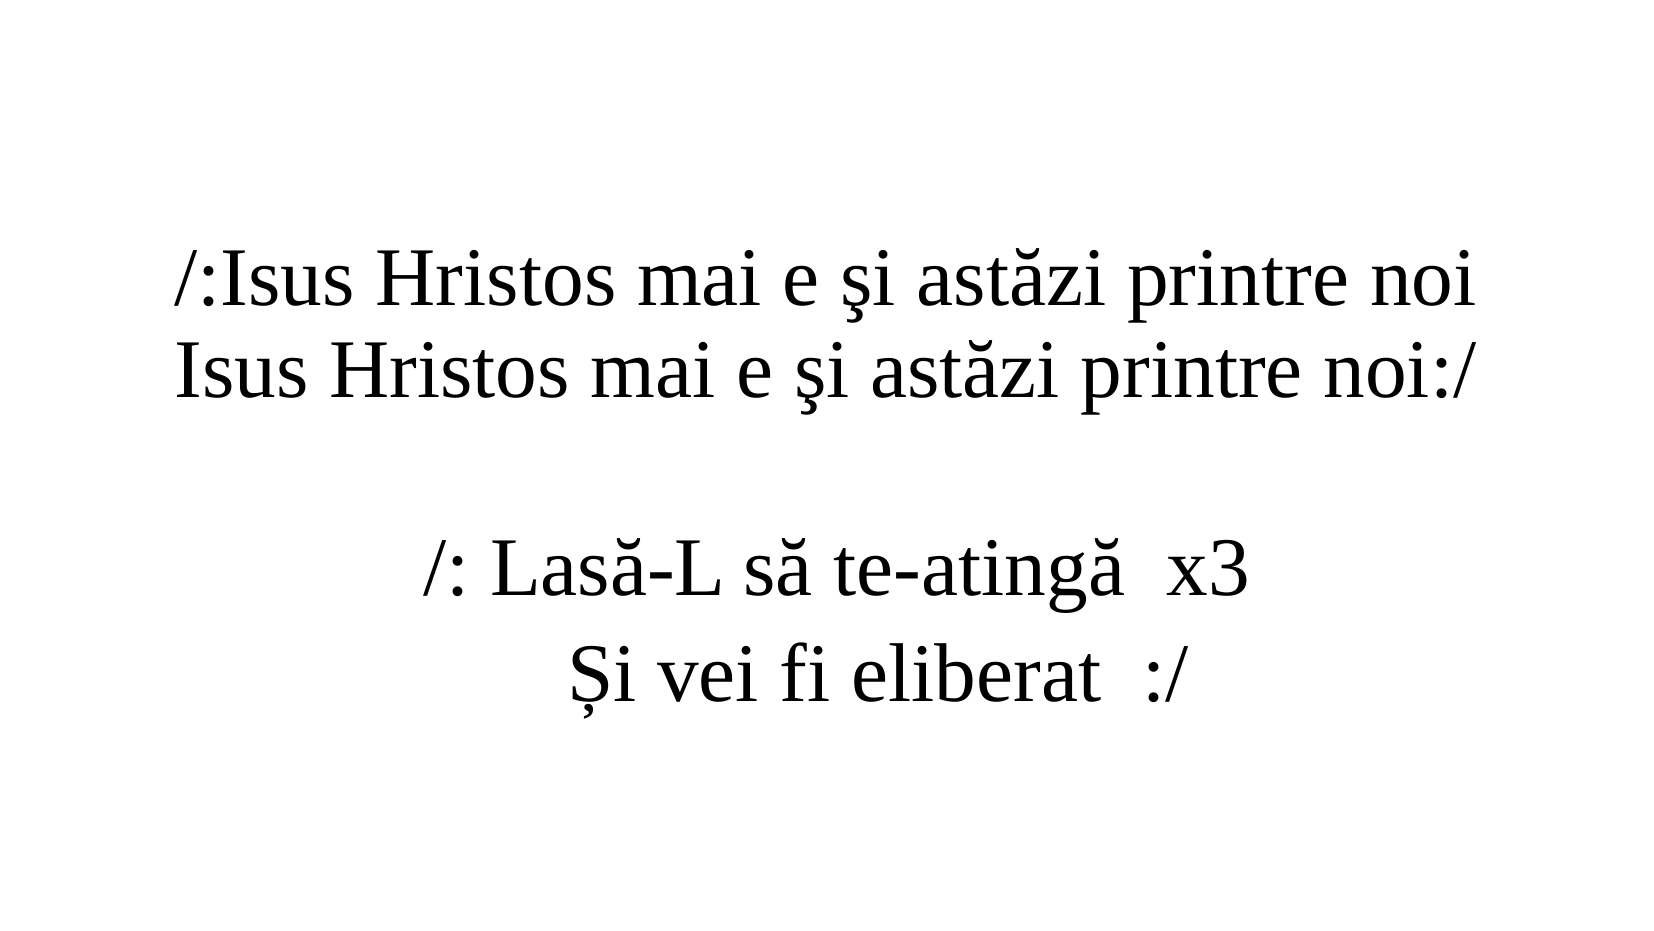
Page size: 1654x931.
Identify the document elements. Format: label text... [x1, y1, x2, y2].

subtitle /:Isus Hristos mai e şi astăzi printre noi Isus Hristos mai e şi astăzi printre noi:/ /: Lasă-L să te-atingă x3 Și vei fi eliberat :/ [165, 205, 1489, 745]
